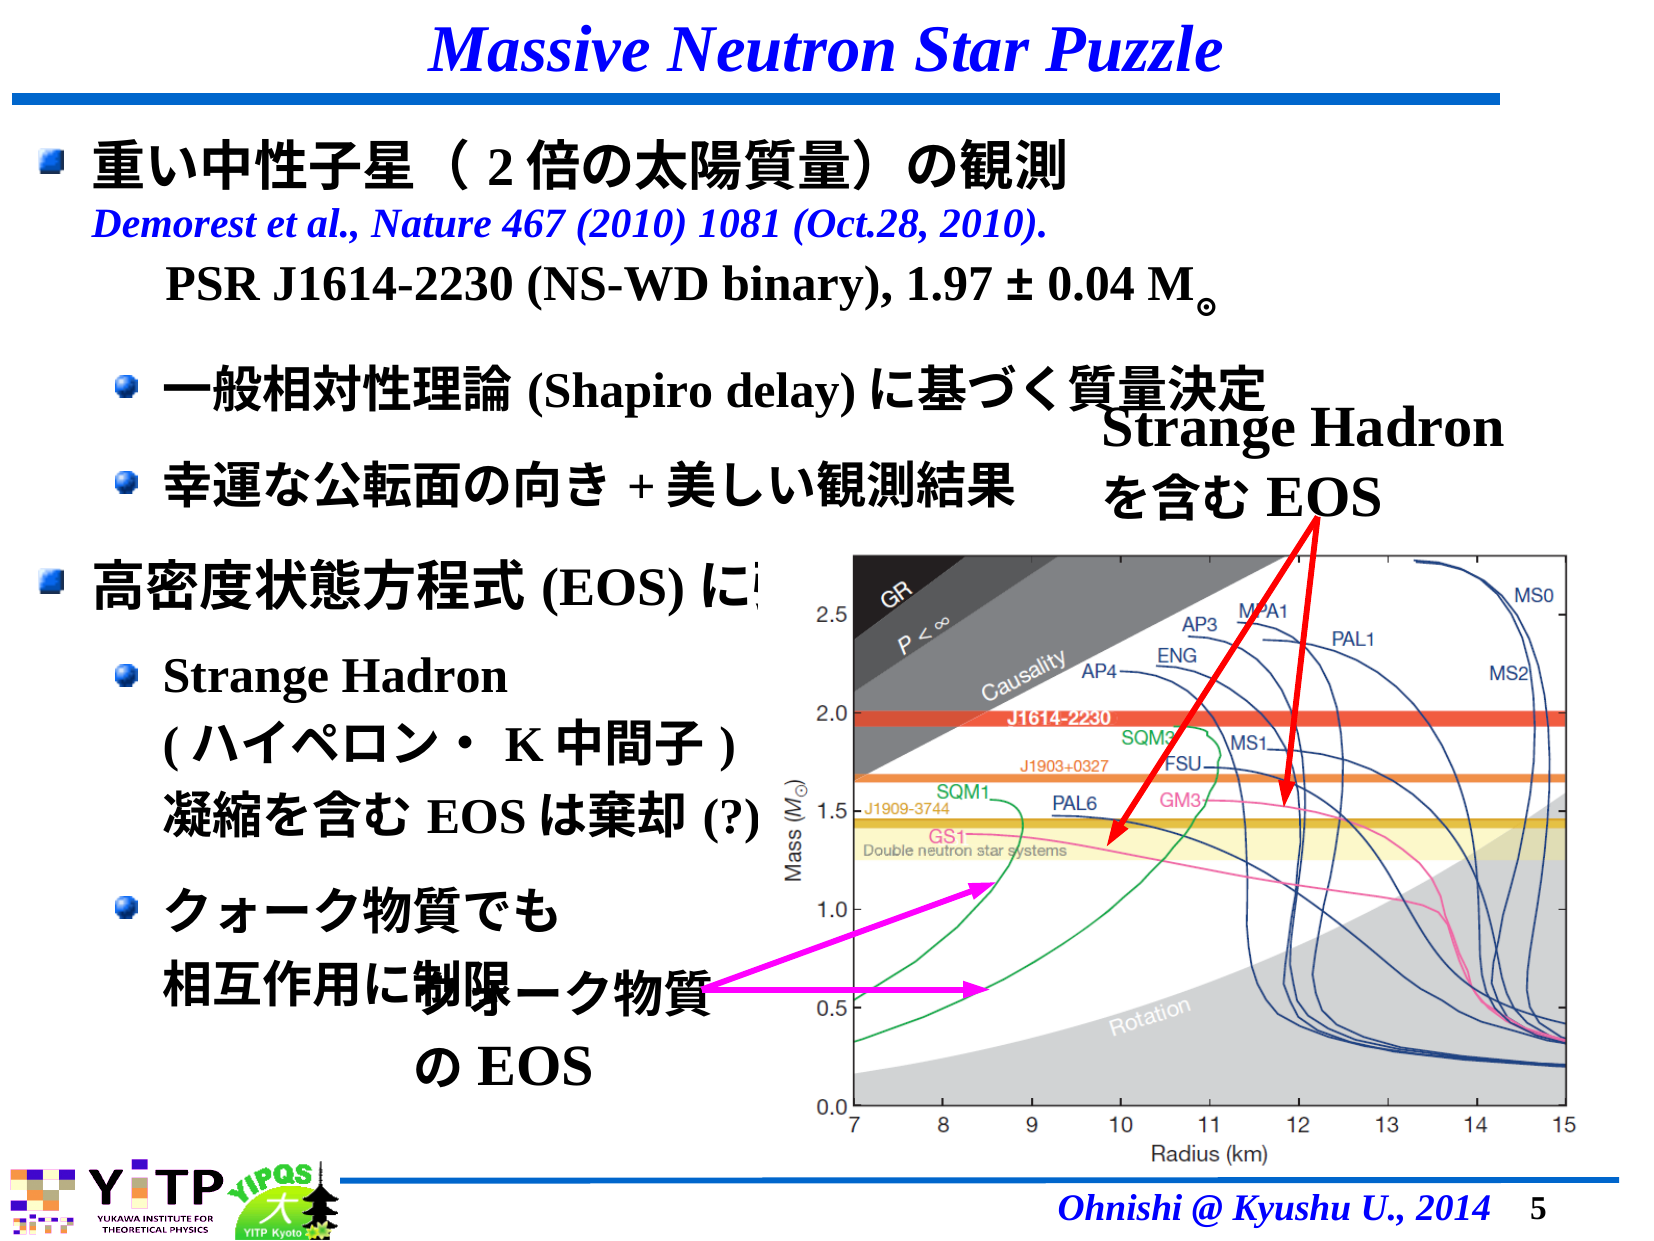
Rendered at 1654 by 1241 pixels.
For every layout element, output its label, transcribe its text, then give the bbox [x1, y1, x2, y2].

text_box Strange Hadron を含むEOS [1101, 394, 1522, 526]
title Massive Neutron Star Puzzle [0, 0, 1654, 99]
picture [758, 544, 1594, 1176]
text_box クォーク物質 のEOS [413, 954, 684, 1071]
picture [0, 1154, 340, 1241]
list 重い中性子星（2倍の太陽質量）の観測 Demorest et al., Nature 467 (2010) 1081 (Oct.28, 2010). PSR J1614-2230 (NS-WD binary), 1.97 ± 0.04 M⊙ 一般相対性理論(Shapiro delay)に基づく質量決定 幸運な公転面の向き+美しい観測結果 高密度状態方程式(EOS)に強い制限 Strange Hadron (ハイペロン・K中間子) 凝縮を含むEOSは棄却(?) クォーク物質でも 相互作用に制限 [20, 121, 1621, 1052]
